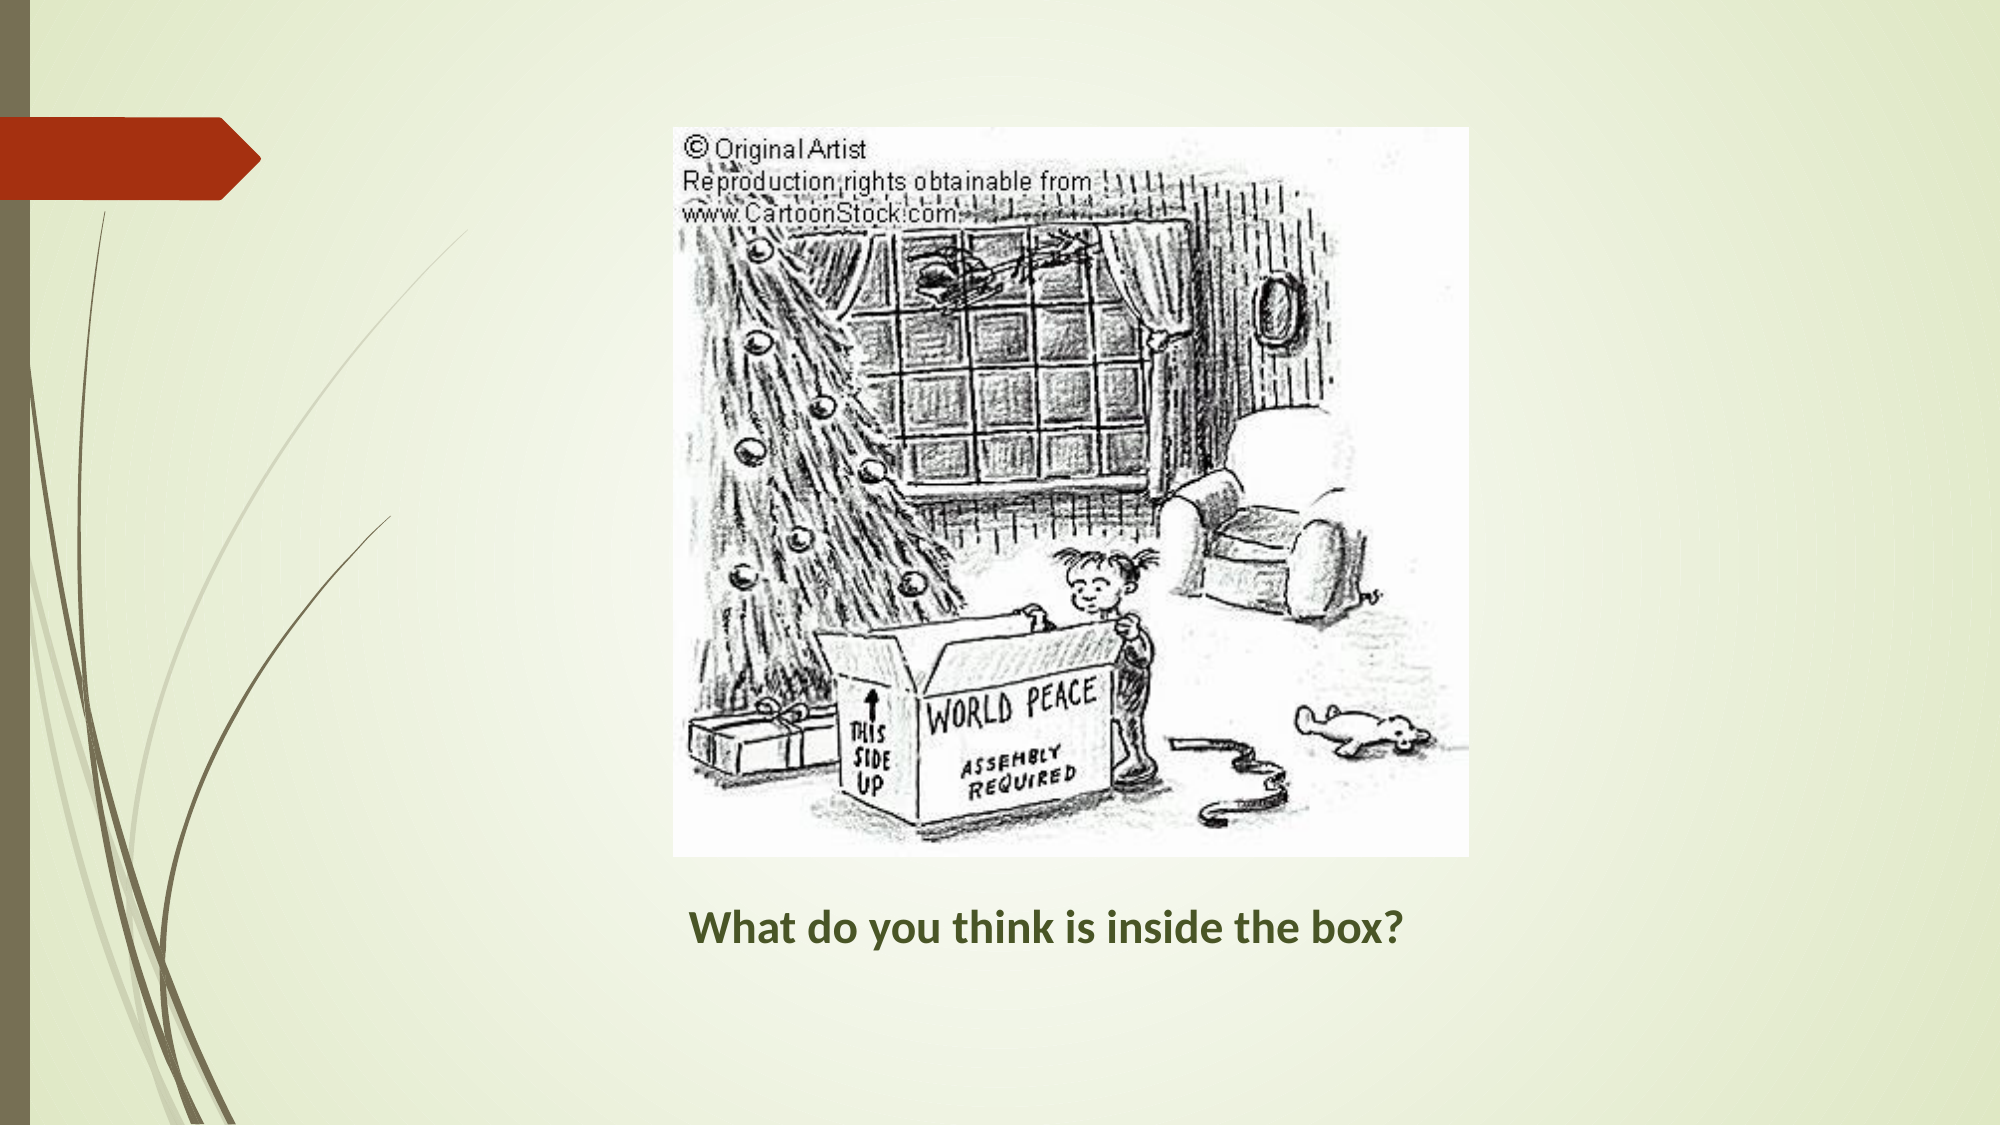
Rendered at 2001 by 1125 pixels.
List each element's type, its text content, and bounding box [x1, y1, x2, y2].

text_box What do you think is inside the box? [673, 888, 1429, 962]
picture [673, 127, 1469, 857]
